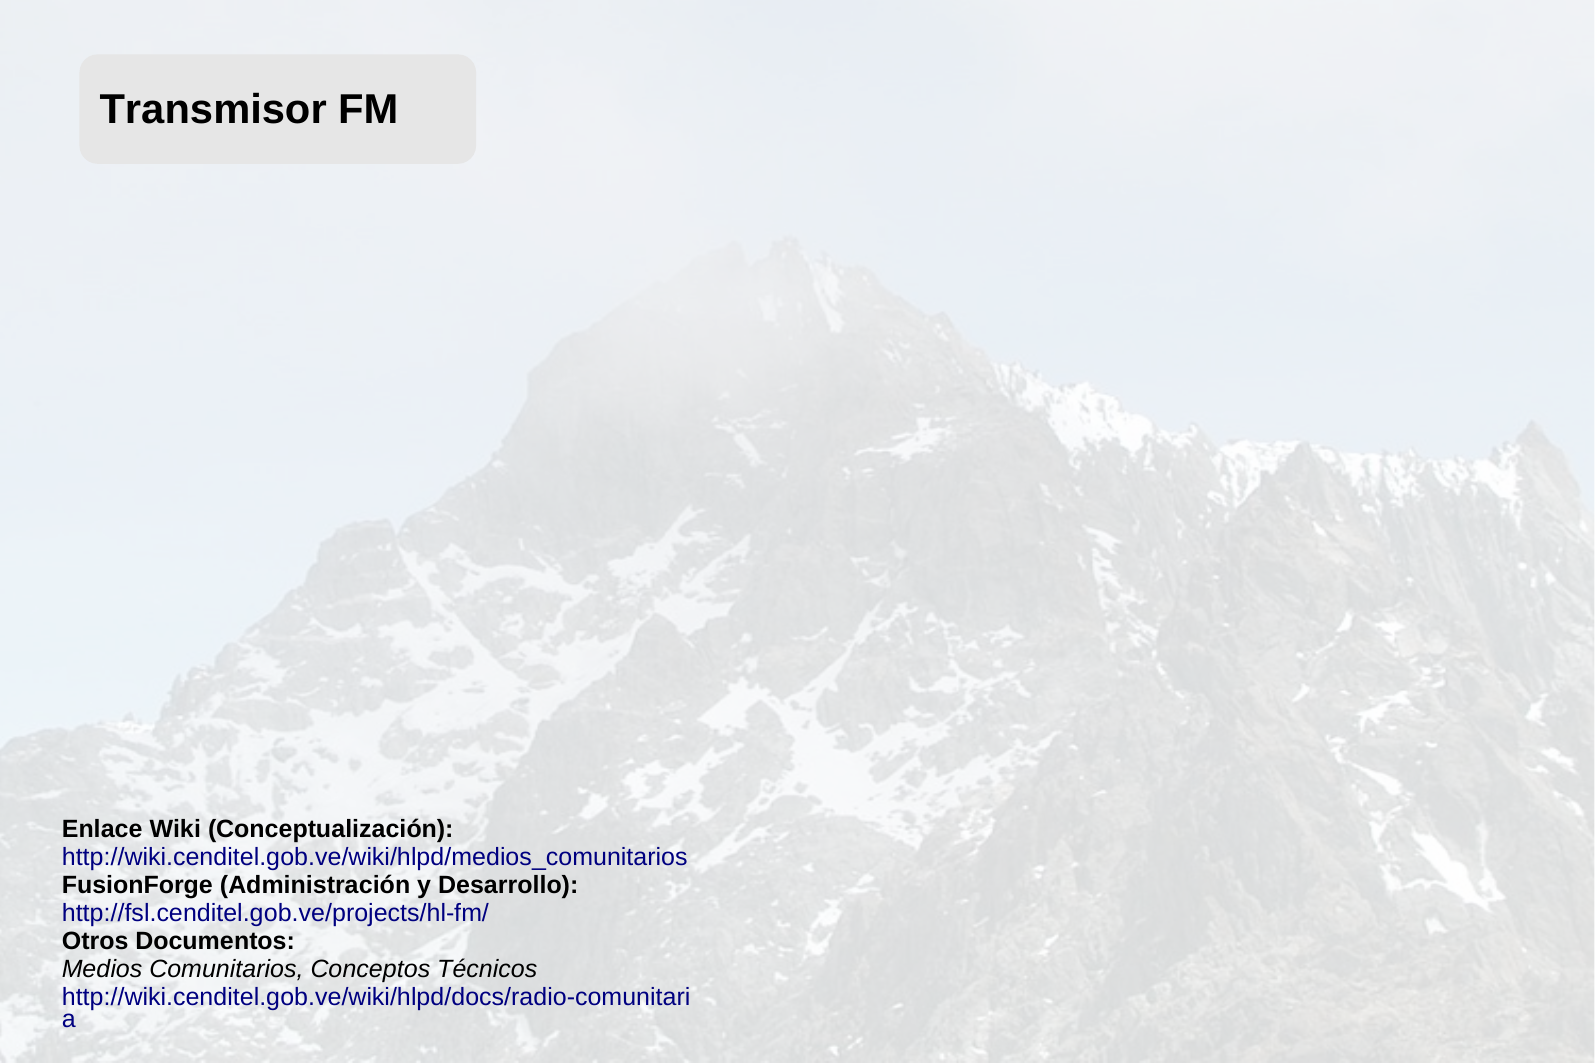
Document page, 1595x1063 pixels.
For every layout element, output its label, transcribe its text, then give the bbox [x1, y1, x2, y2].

text_box Transmisor FM [79, 54, 477, 164]
text_box Enlace Wiki (Conceptualización): http://wiki.cenditel.gob.ve/wiki/hlpd/medios_comunitarios FusionForge (Administración y Desarrollo): http://fsl.cenditel.gob.ve/projects/hl-fm/ Otros Documentos: Medios Comunitarios, Conceptos Técnicos http://wiki.cenditel.gob.ve/wiki/hlpd/docs/radio-comunitaria [47, 807, 719, 1045]
